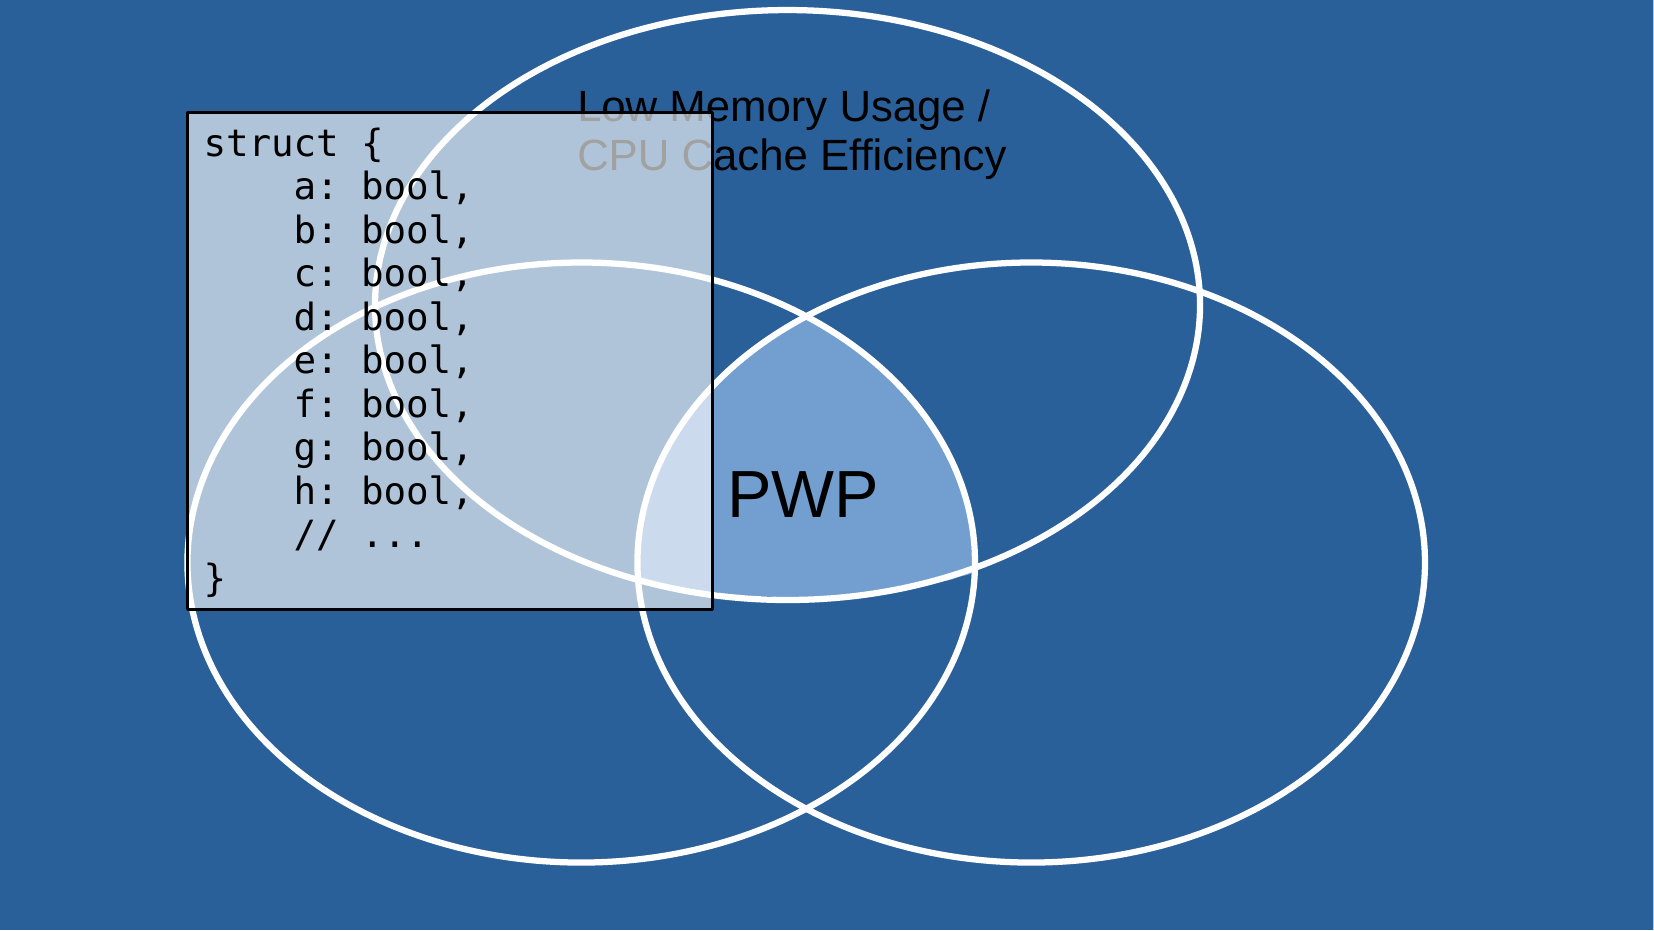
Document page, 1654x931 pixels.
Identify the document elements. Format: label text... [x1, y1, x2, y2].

text_box Low Memory Usage / CPU Cache Efficiency [562, 75, 1051, 237]
text_box [714, 321, 971, 585]
text_box PWP [714, 450, 901, 595]
text_box struct { a: bool, b: bool, c: bool, d: bool, e: bool, f: bool, g: bool, h: bool, // ... } [187, 112, 713, 610]
